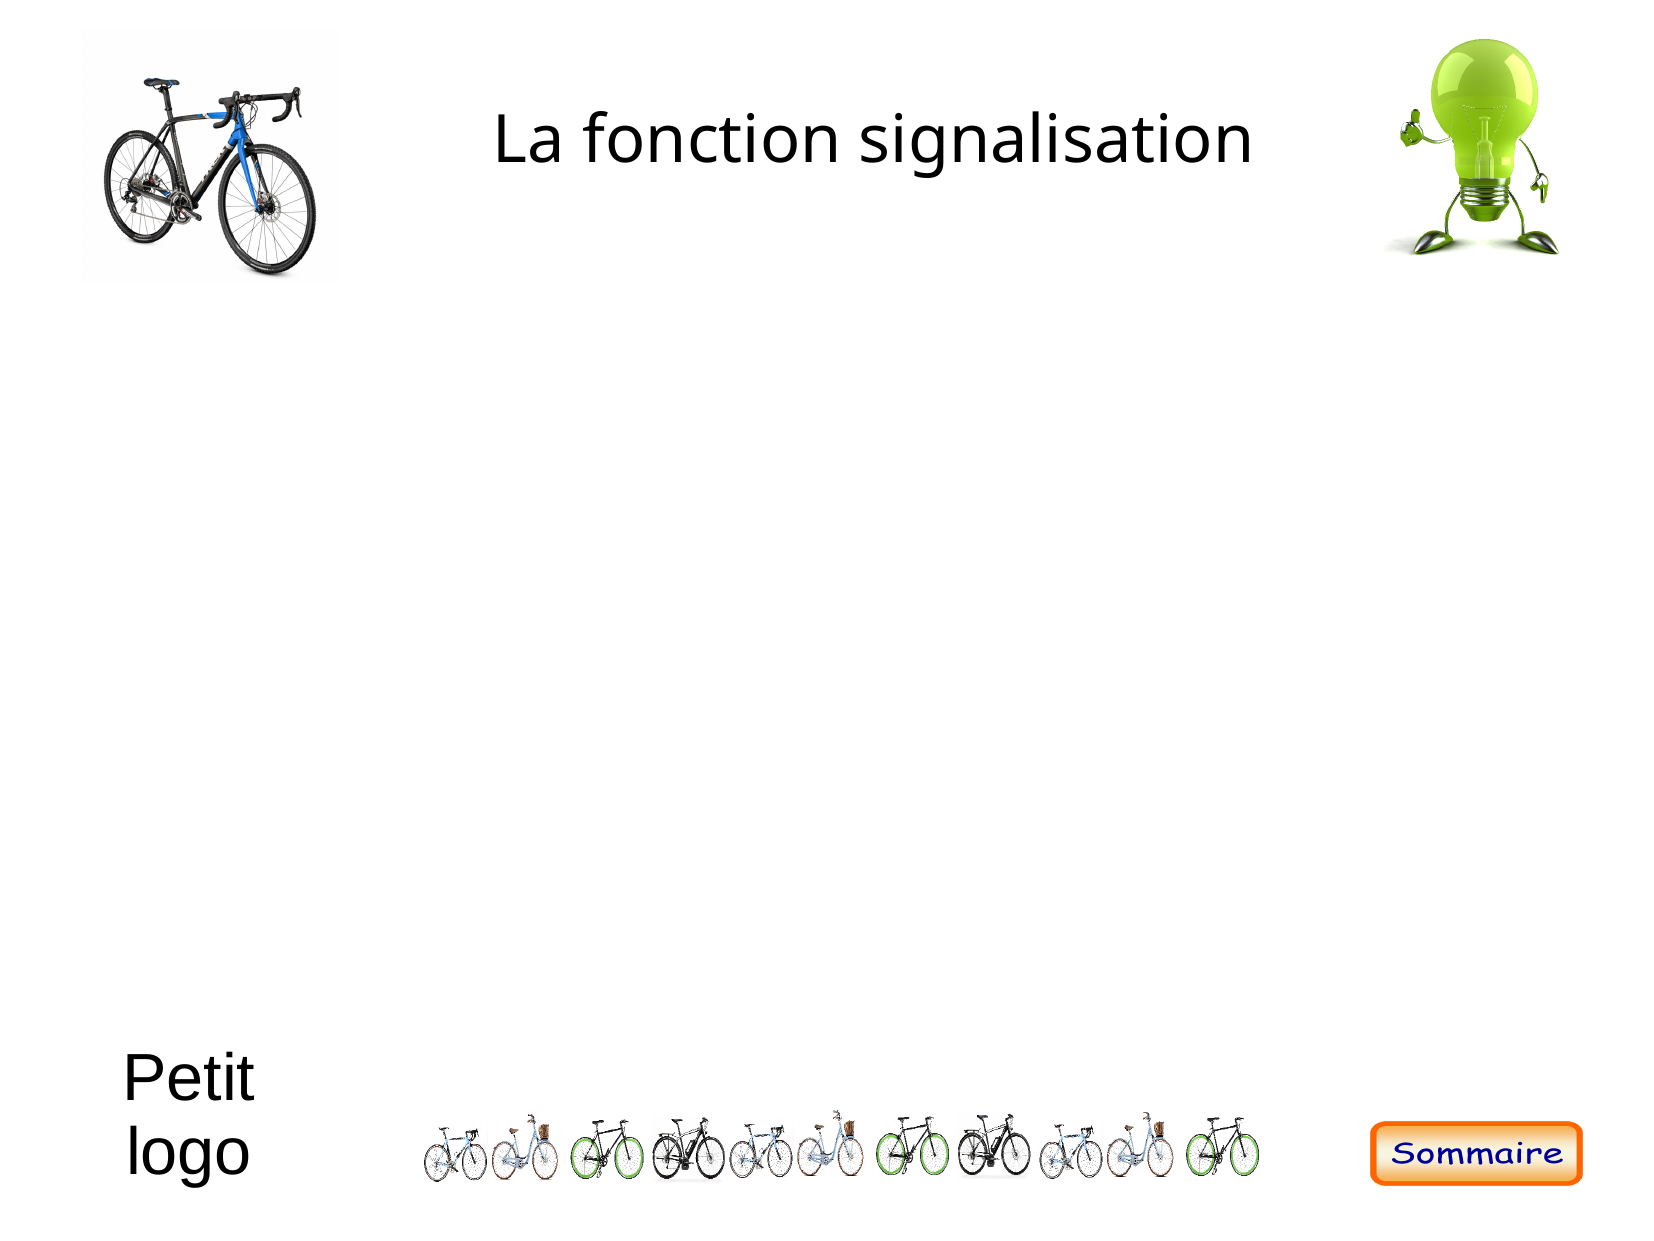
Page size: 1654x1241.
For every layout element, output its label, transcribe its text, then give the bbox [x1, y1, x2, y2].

picture [422, 1110, 1264, 1187]
title La fonction signalisation [425, 44, 1323, 230]
picture [1348, 27, 1619, 272]
picture [1370, 1121, 1583, 1186]
picture [82, 28, 338, 284]
text_box Petit logo [82, 1039, 296, 1190]
